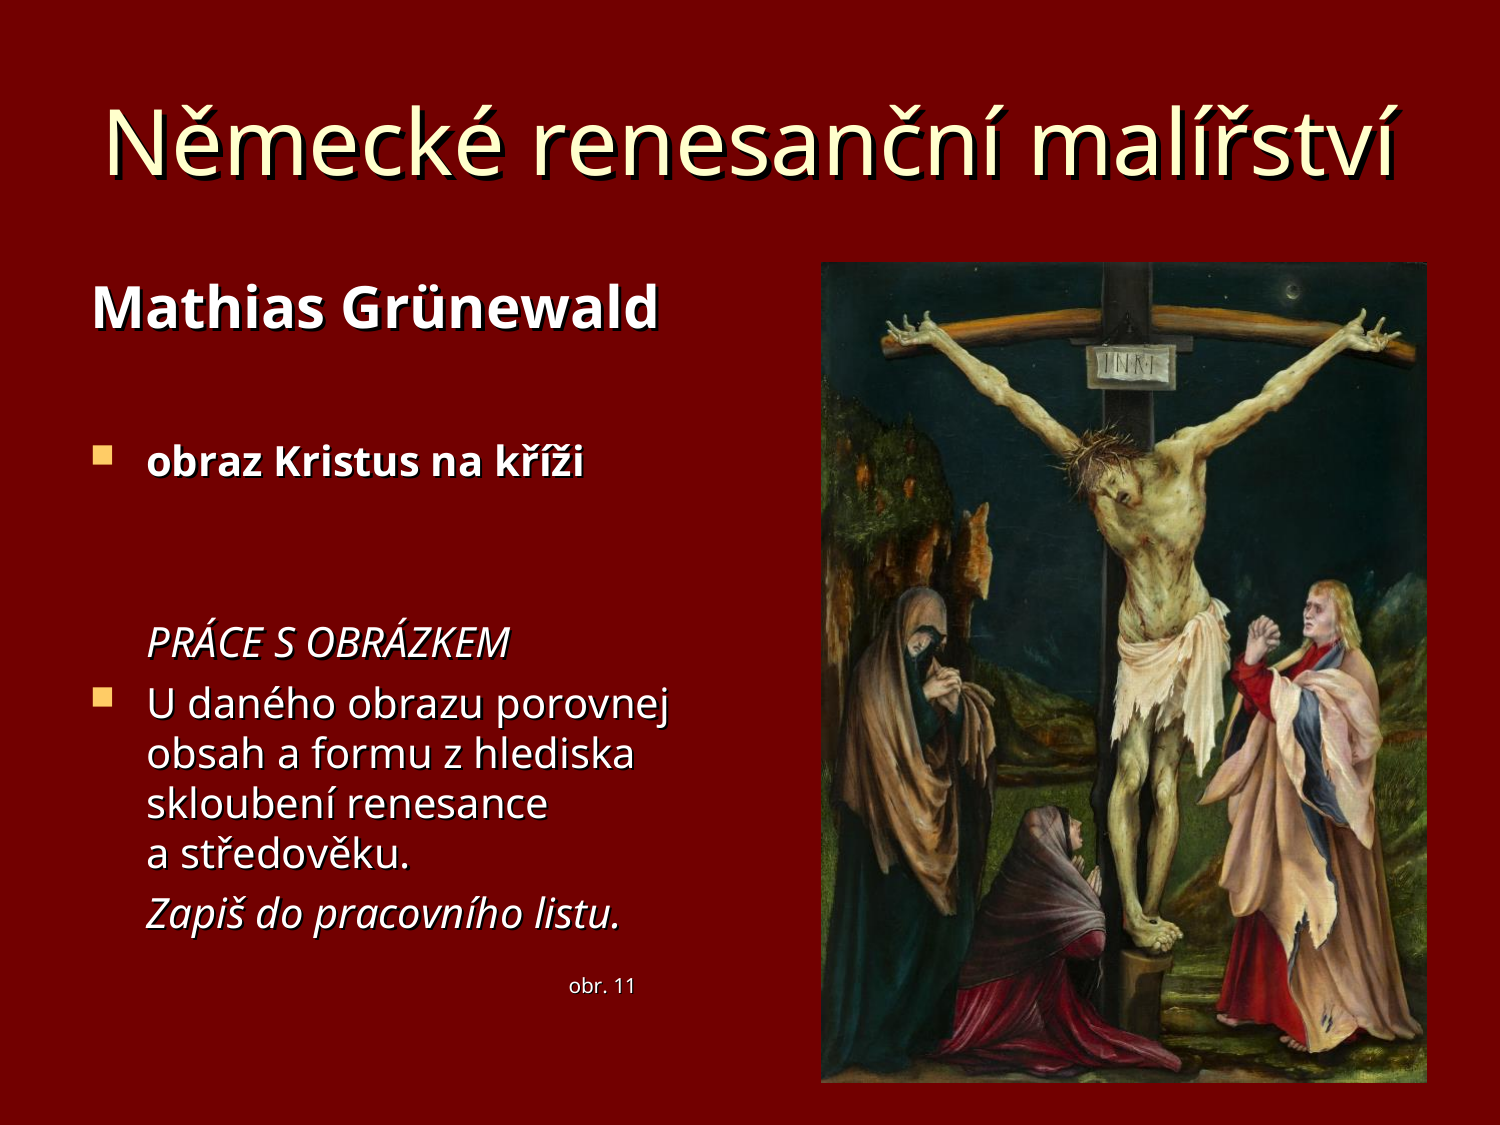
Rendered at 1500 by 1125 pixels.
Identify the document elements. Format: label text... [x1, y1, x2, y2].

title Německé renesanční malířství [75, 45, 1426, 233]
text_box [821, 262, 1427, 1083]
list Mathias Grünewald obraz Kristus na kříži PRÁCE S OBRÁZKEM U daného obrazu porovnej obsah a formu z hlediska skloubení renesance a středověku. Zapiš do pracovního listu. obr. 11 [75, 262, 738, 1059]
